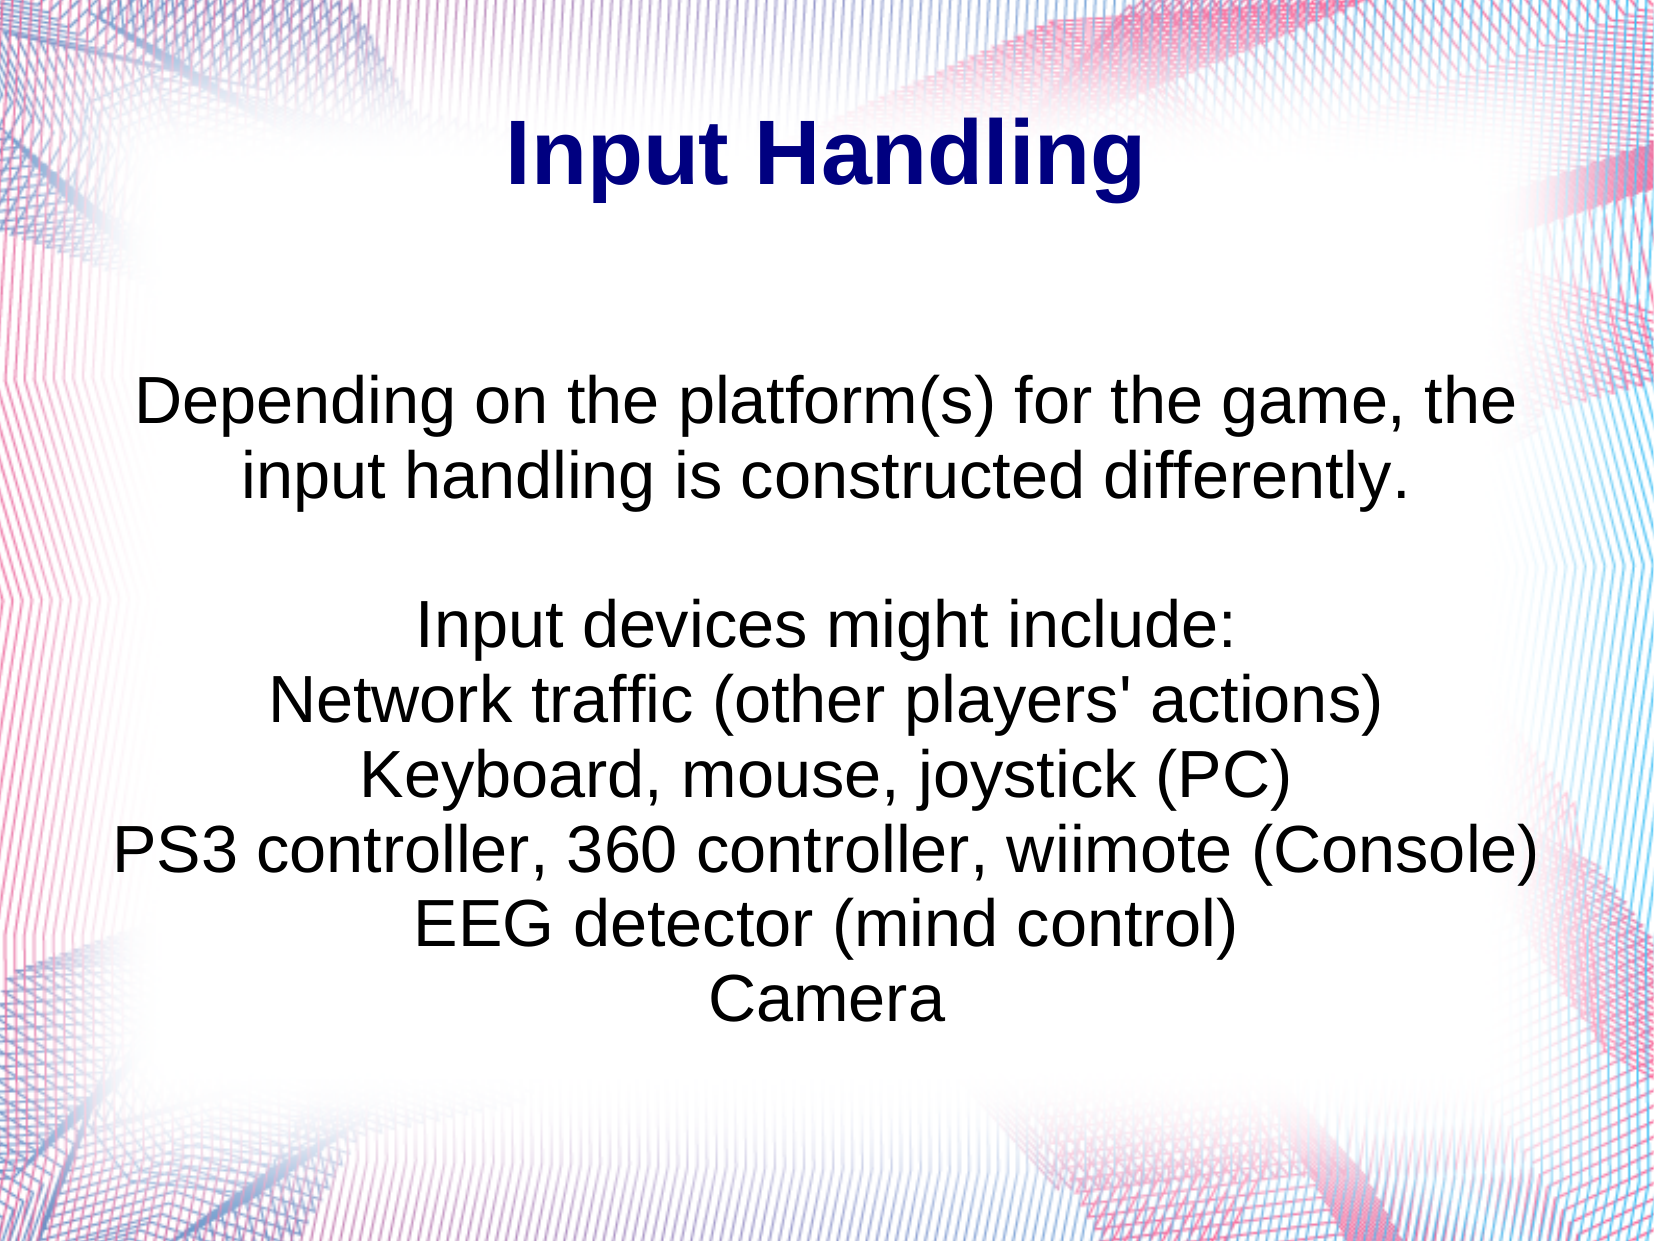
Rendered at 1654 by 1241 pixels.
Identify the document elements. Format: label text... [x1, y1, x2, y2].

title Input Handling [82, 49, 1571, 257]
picture [0, 0, 1654, 1241]
subtitle Depending on the platform(s) for the game, the input handling is constructed differently. Input devices might include: Network traffic (other players' actions) Keyboard, mouse, joystick (PC) PS3 controller, 360 controller, wiimote (Console) EEG detector (mind control) Camera [82, 290, 1571, 1109]
